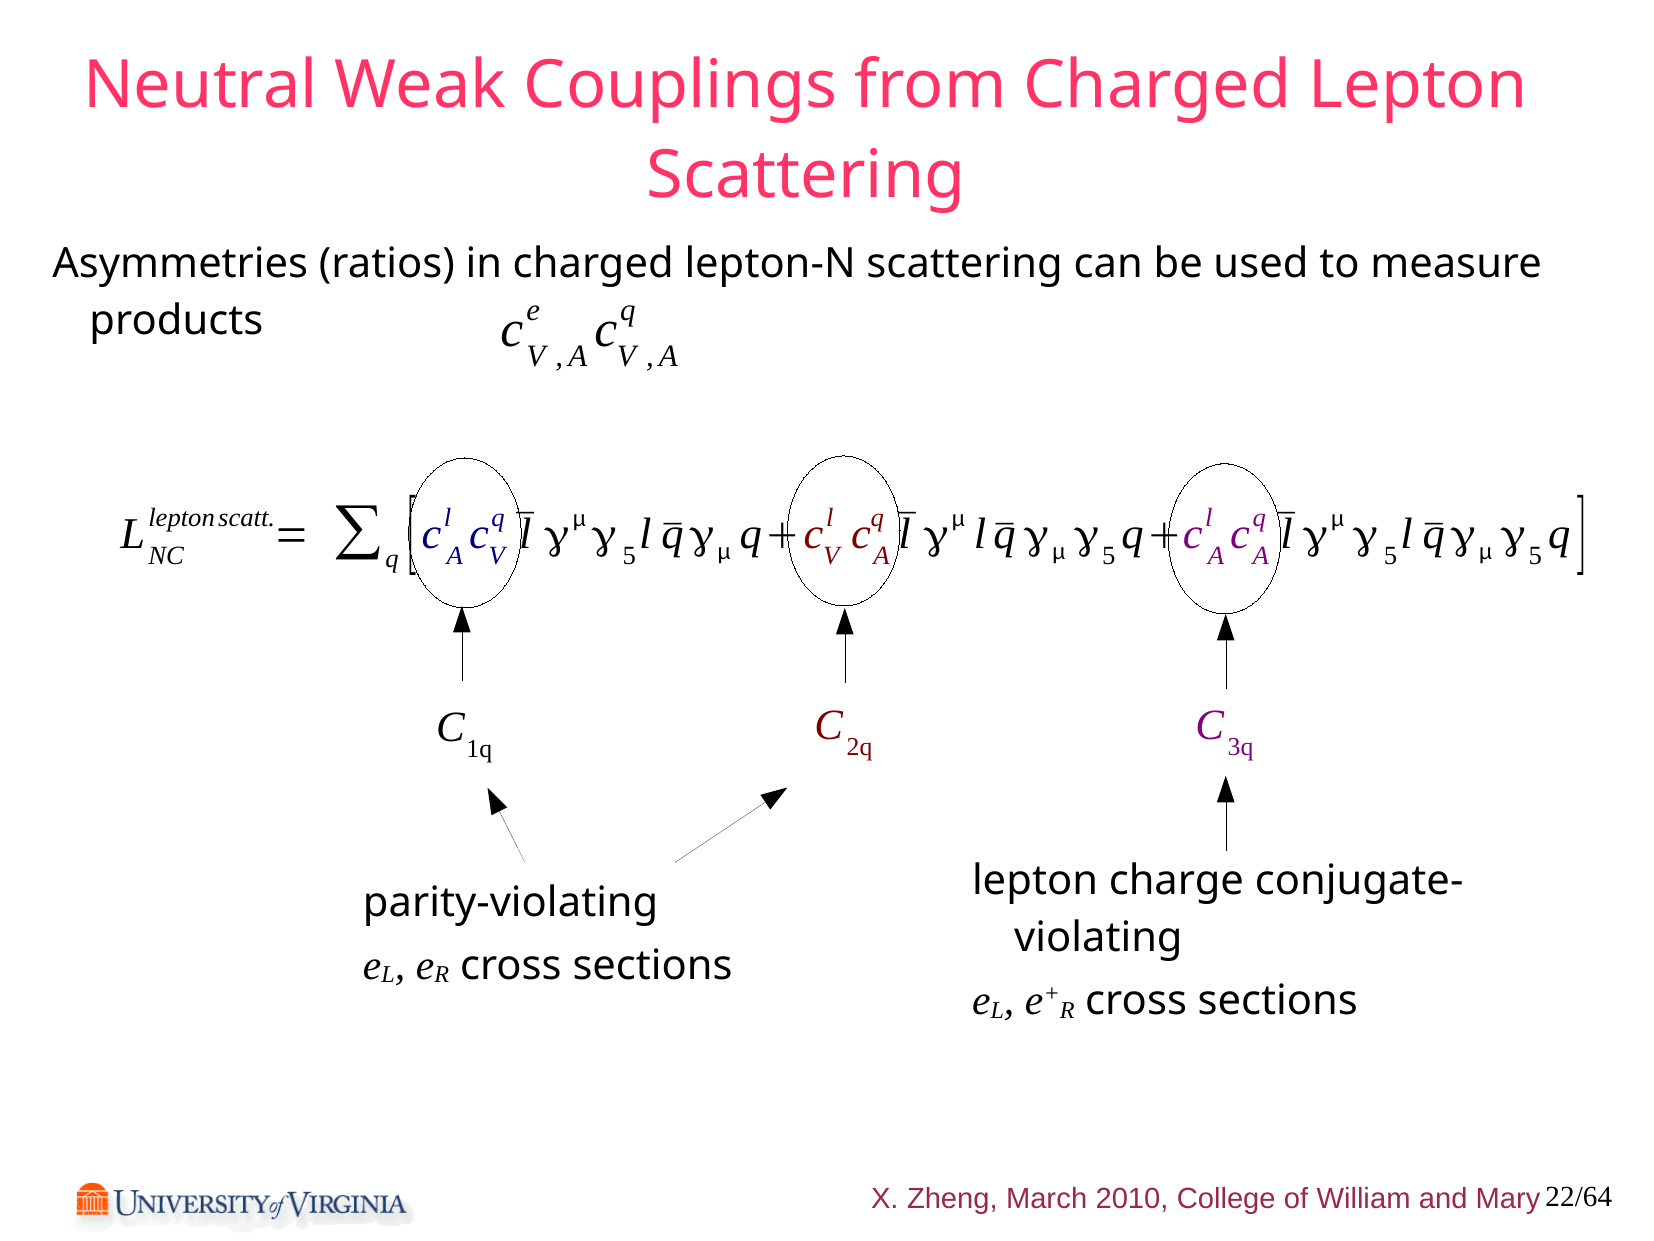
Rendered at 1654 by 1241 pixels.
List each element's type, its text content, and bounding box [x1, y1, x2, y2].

chart [807, 690, 879, 764]
picture [53, 1165, 427, 1241]
text_box parity-violating eL, eR cross sections [348, 864, 881, 1022]
chart [1188, 690, 1260, 764]
title Neutral Weak Couplings from Charged Lepton Scattering [37, 27, 1576, 226]
chart [428, 692, 500, 766]
chart [106, 493, 1597, 578]
chart [487, 285, 692, 376]
text_box lepton charge conjugate-violating eL, e+R cross sections [957, 842, 1613, 1088]
text_box Asymmetries (ratios) in charged lepton-N scattering can be used to measure products [37, 225, 1613, 364]
